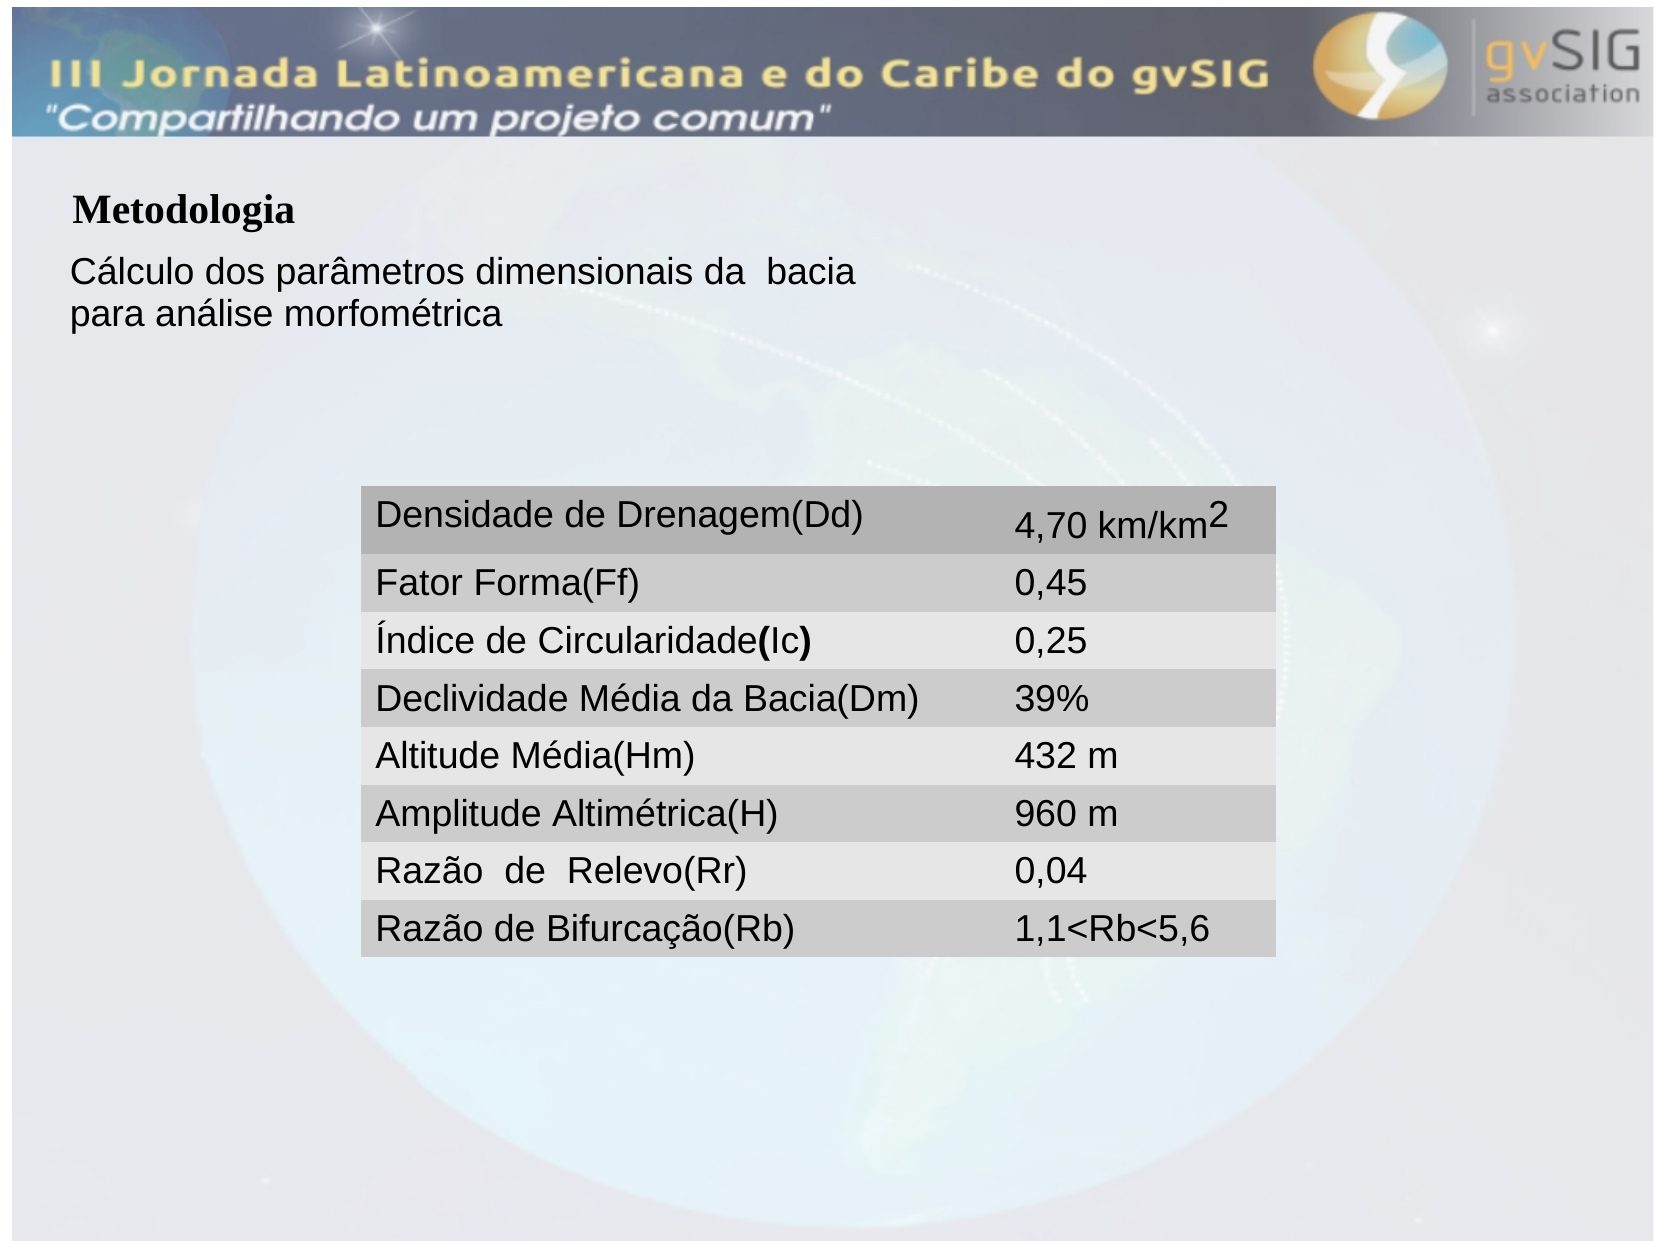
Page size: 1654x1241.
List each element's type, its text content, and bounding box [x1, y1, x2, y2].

table_cell 0,45 [1000, 554, 1276, 612]
table_cell 0,25 [1000, 612, 1276, 669]
table_cell Declividade Média da Bacia(Dm) [361, 669, 1000, 727]
table_cell Razão de Relevo(Rr) [361, 842, 1000, 900]
table_cell Altitude Média(Hm) [361, 727, 1000, 785]
table_header 4,70 km/km2 [1000, 486, 1276, 554]
table_cell 1,1<Rb<5,6 [1000, 900, 1276, 957]
table_cell Índice de Circularidade(Ic) [361, 612, 1000, 669]
table_cell Amplitude Altimétrica(H) [361, 785, 1000, 842]
table_cell 960 m [1000, 785, 1276, 842]
picture [12, 7, 1654, 1241]
table_cell 0,04 [1000, 842, 1276, 900]
table_header Metodologia [57, 178, 381, 243]
table_header Cálculo dos parâmetros dimensionais da bacia para análise morfométrica [55, 243, 888, 342]
table_cell Razão de Bifurcação(Rb) [361, 900, 1000, 957]
table_cell 39% [1000, 669, 1276, 727]
table_cell Fator Forma(Ff) [361, 554, 1000, 612]
table_cell 432 m [1000, 727, 1276, 785]
table_header Densidade de Drenagem(Dd) [361, 486, 1000, 554]
